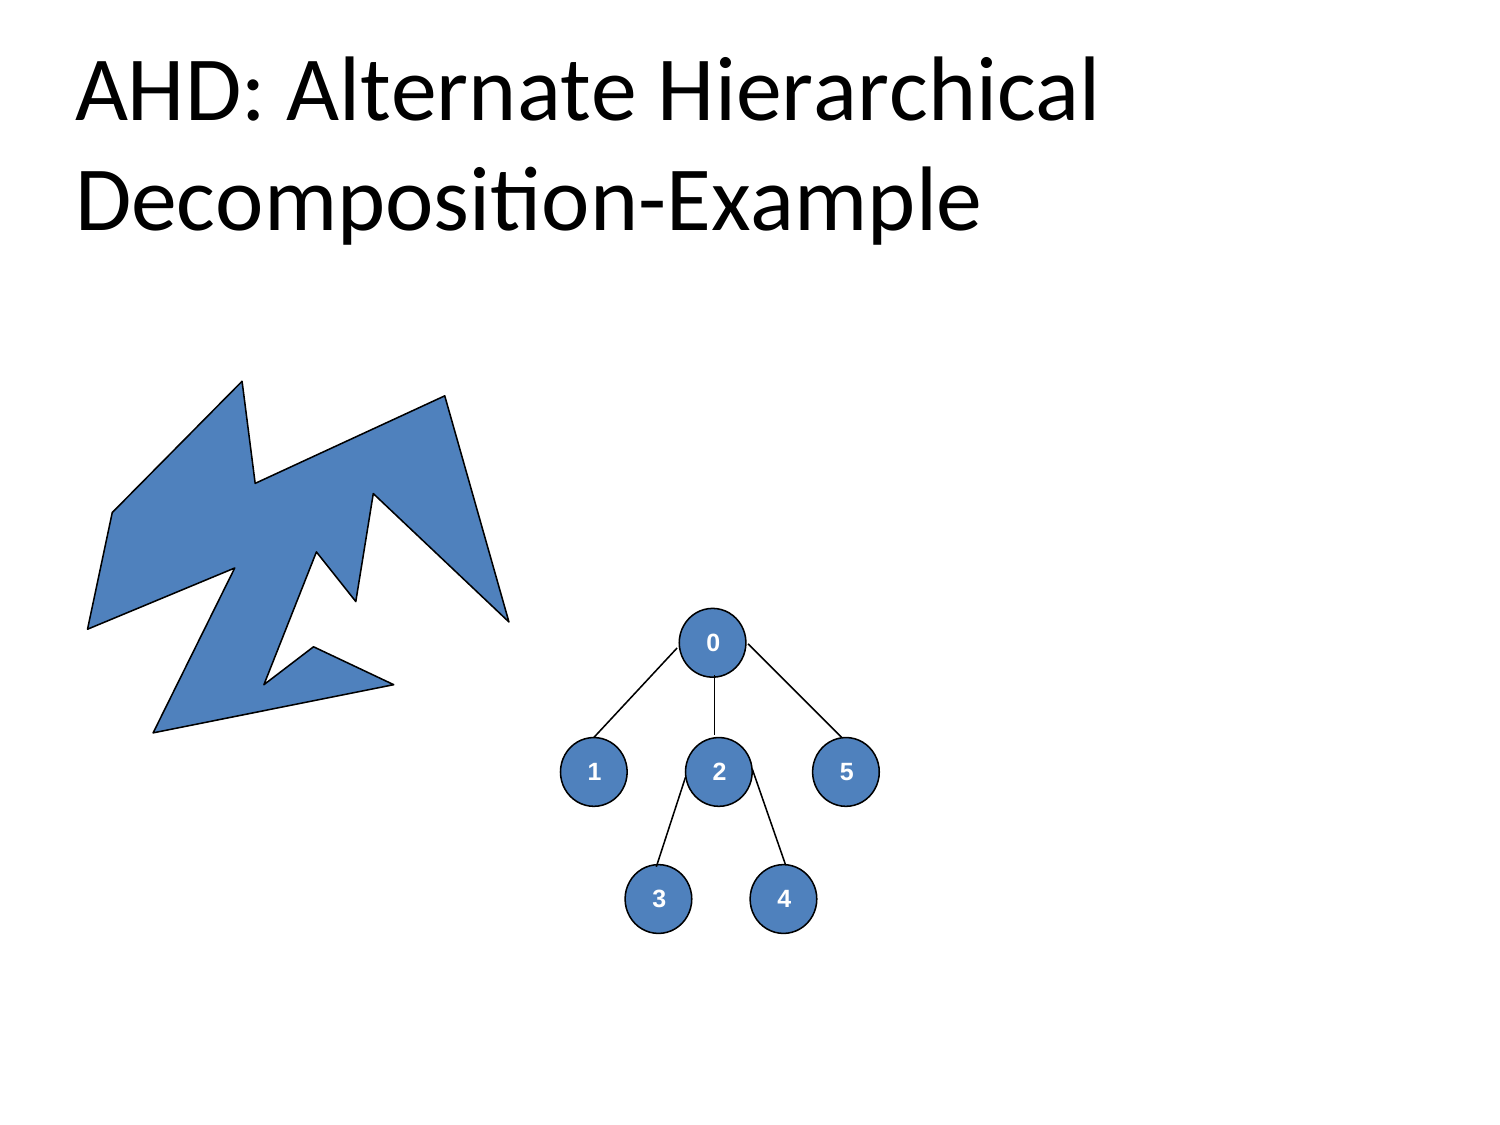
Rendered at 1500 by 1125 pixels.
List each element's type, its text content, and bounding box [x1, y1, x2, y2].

text_box [750, 864, 810, 934]
text_box 0 [691, 618, 748, 665]
text_box 1 [572, 747, 630, 794]
text_box [679, 608, 738, 678]
text_box 3 [637, 875, 694, 921]
text_box 4 [762, 875, 819, 921]
text_box 2 [697, 747, 755, 794]
title AHD: Alternate Hierarchical Decomposition-Example [75, 28, 1425, 249]
text_box 5 [825, 747, 882, 794]
text_box [812, 737, 872, 807]
text_box [685, 737, 745, 807]
text_box [87, 381, 509, 733]
text_box [625, 864, 685, 934]
text_box [560, 737, 620, 807]
